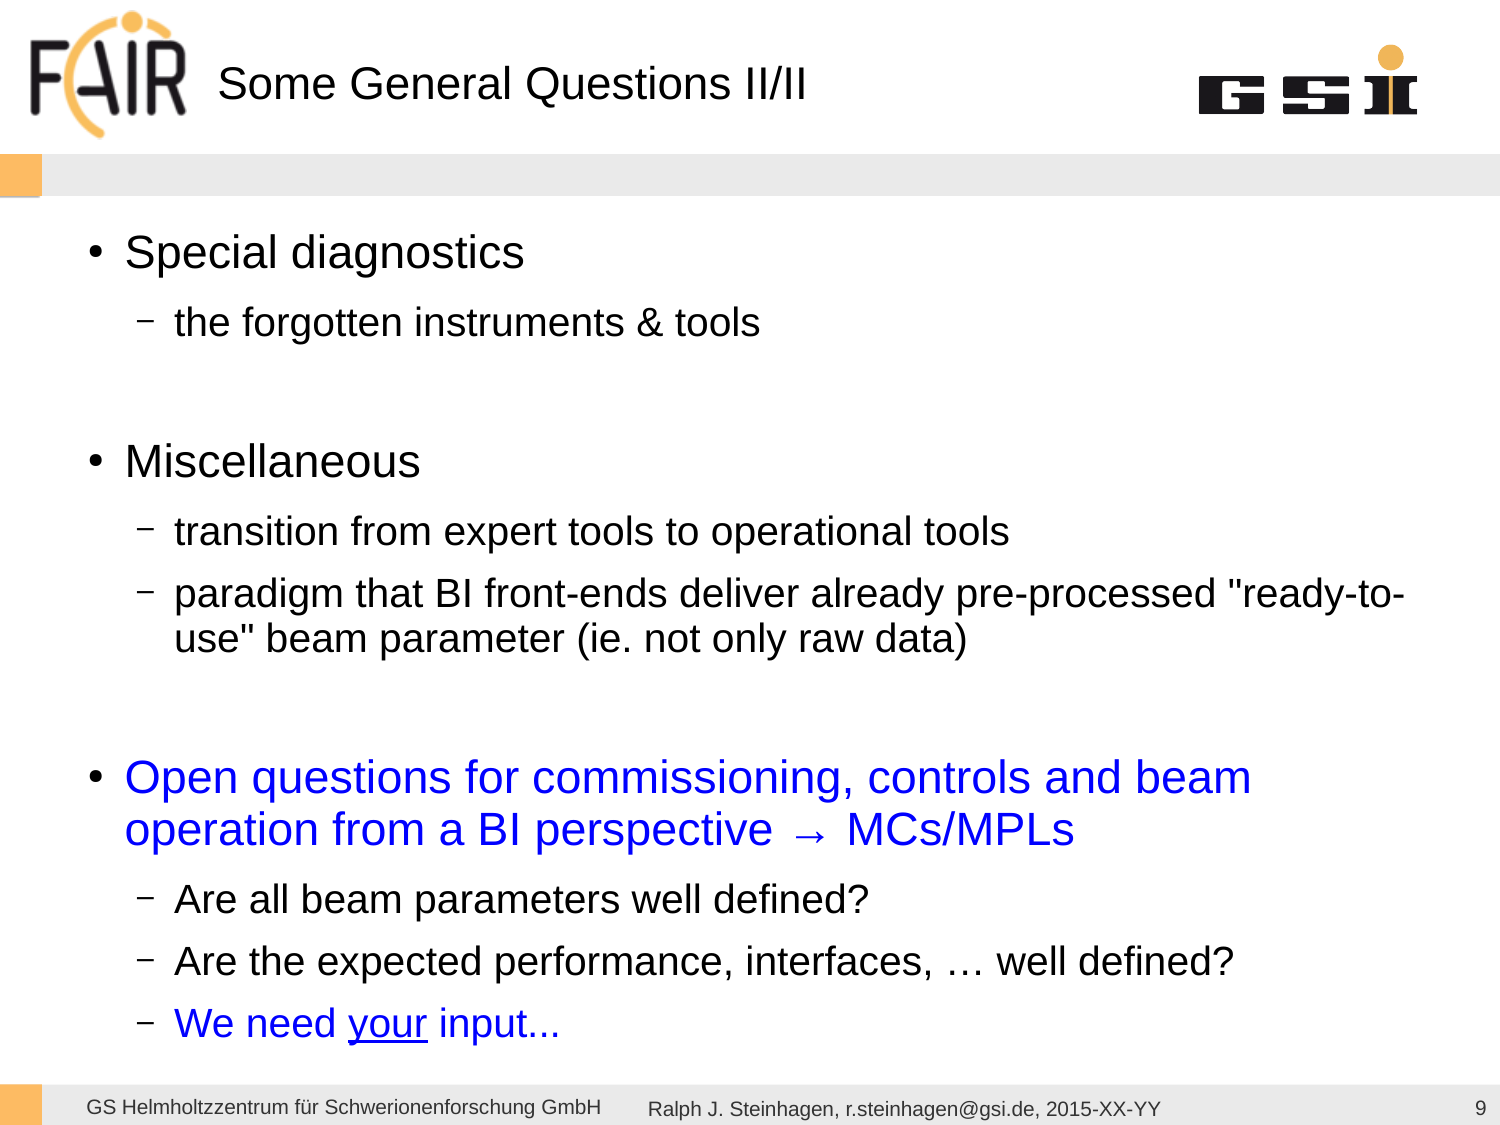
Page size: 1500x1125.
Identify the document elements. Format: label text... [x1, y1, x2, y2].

list Special diagnostics the forgotten instruments & tools Miscellaneous transition from expert tools to operational tools paradigm that BI front-ends deliver already pre-processed "ready-to-use" beam parameter (ie. not only raw data) Open questions for commissioning, controls and beam operation from a BI perspective → MCs/MPLs Are all beam parameters well defined? Are the expected performance, interfaces, … well defined? We need your input... [75, 226, 1425, 1050]
title Some General Questions II/II [217, 20, 1109, 147]
picture [1197, 42, 1419, 117]
picture [30, 9, 187, 141]
